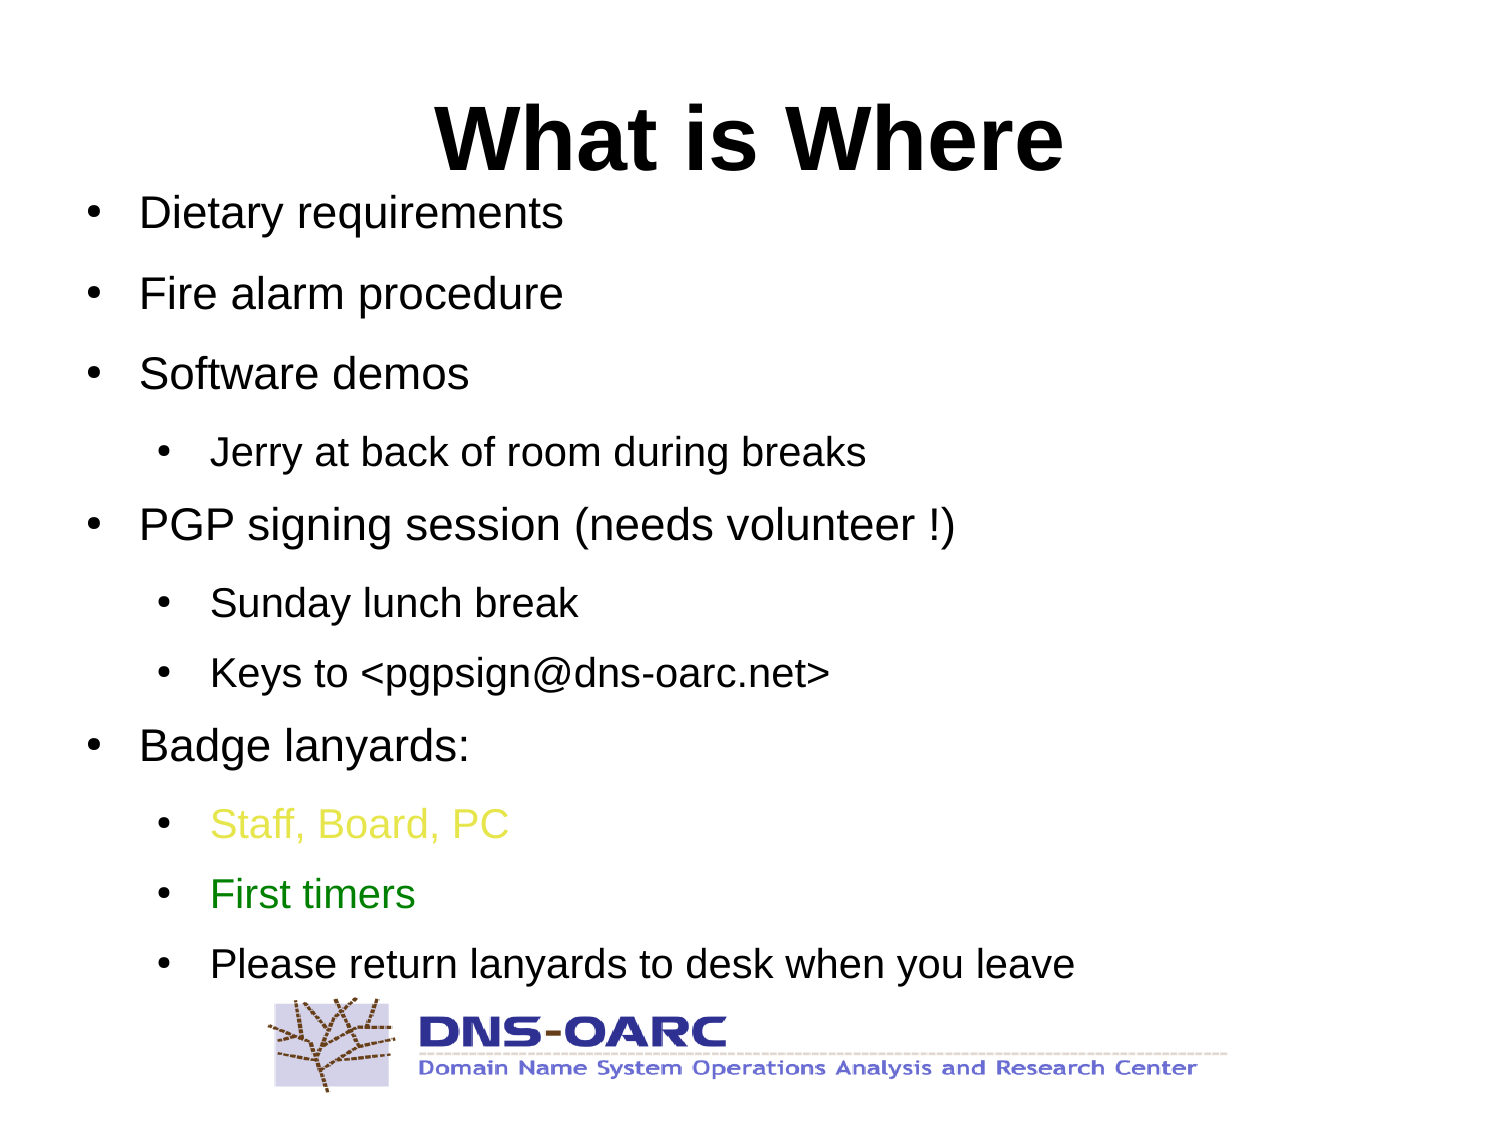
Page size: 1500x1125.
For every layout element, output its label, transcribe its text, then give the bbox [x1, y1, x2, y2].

list Dietary requirements Fire alarm procedure Software demos Jerry at back of room during breaks PGP signing session (needs volunteer !) Sunday lunch break Keys to <pgpsign@dns-oarc.net> Badge lanyards: Staff, Board, PC First timers Please return lanyards to desk when you leave [68, 186, 1432, 900]
picture [214, 991, 1259, 1099]
title What is Where [75, 44, 1425, 186]
